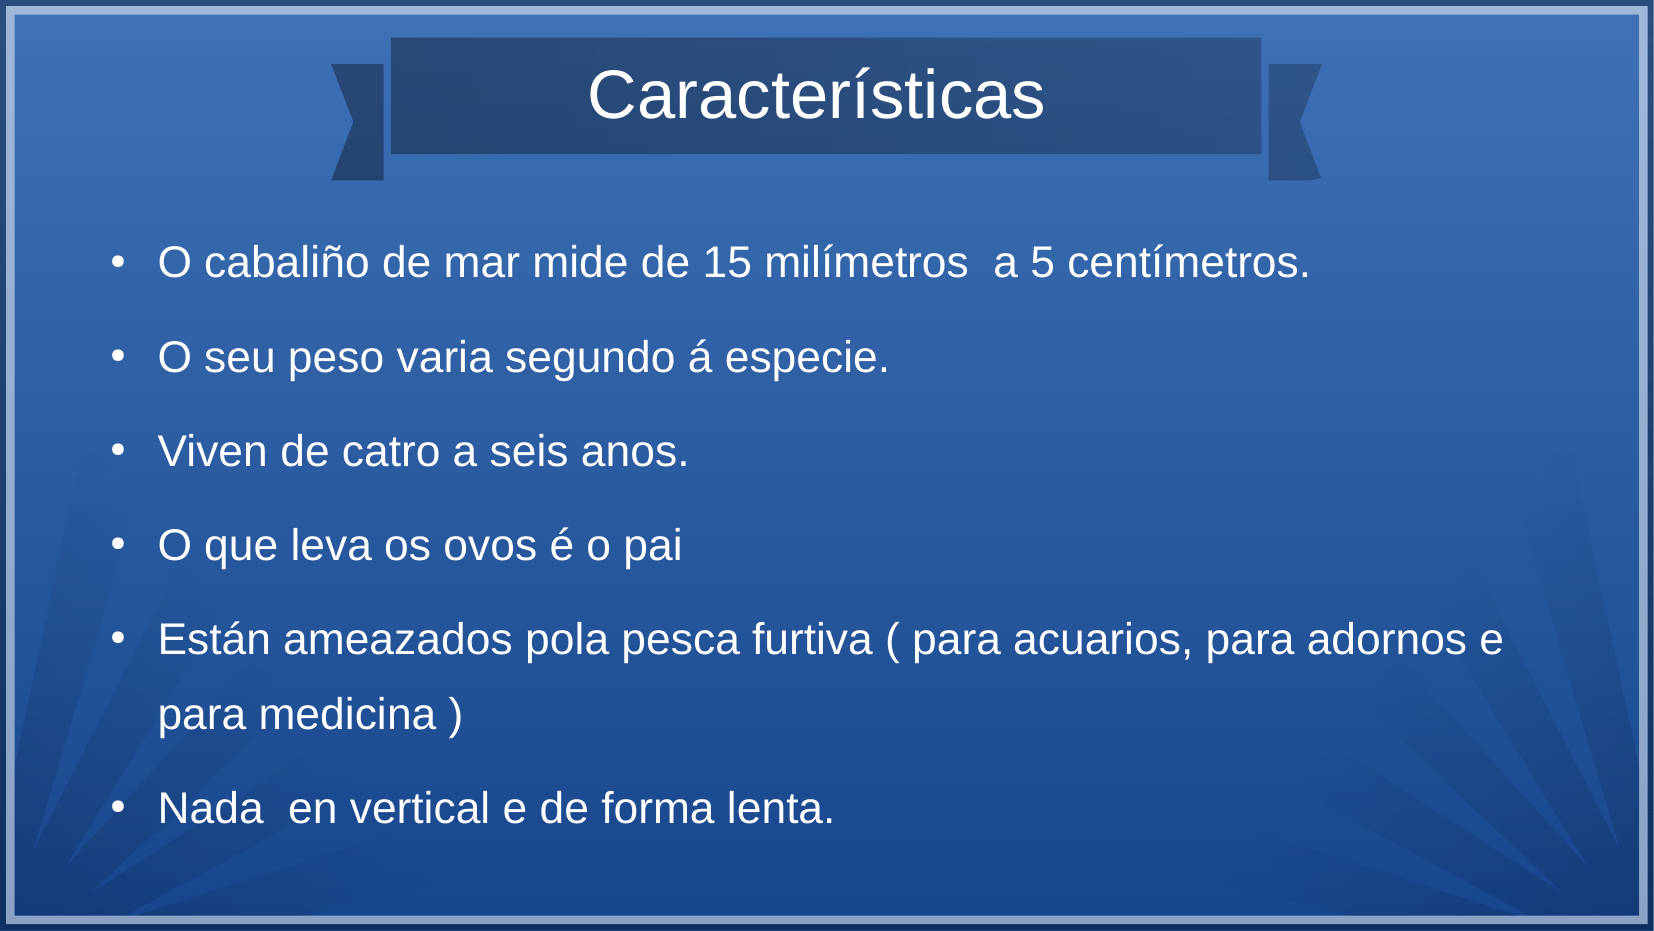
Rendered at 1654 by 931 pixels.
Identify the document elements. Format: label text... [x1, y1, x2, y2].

title Características [389, 35, 1264, 154]
list O cabaliño de mar mide de 15 milímetros a 5 centímetros. O seu peso varia segundo á especie. Viven de catro a seis anos. O que leva os ovos é o pai Están ameazados pola pesca furtiva ( para acuarios, para adornos e para medicina ) Nada en vertical e de forma lenta. [94, 212, 1583, 836]
